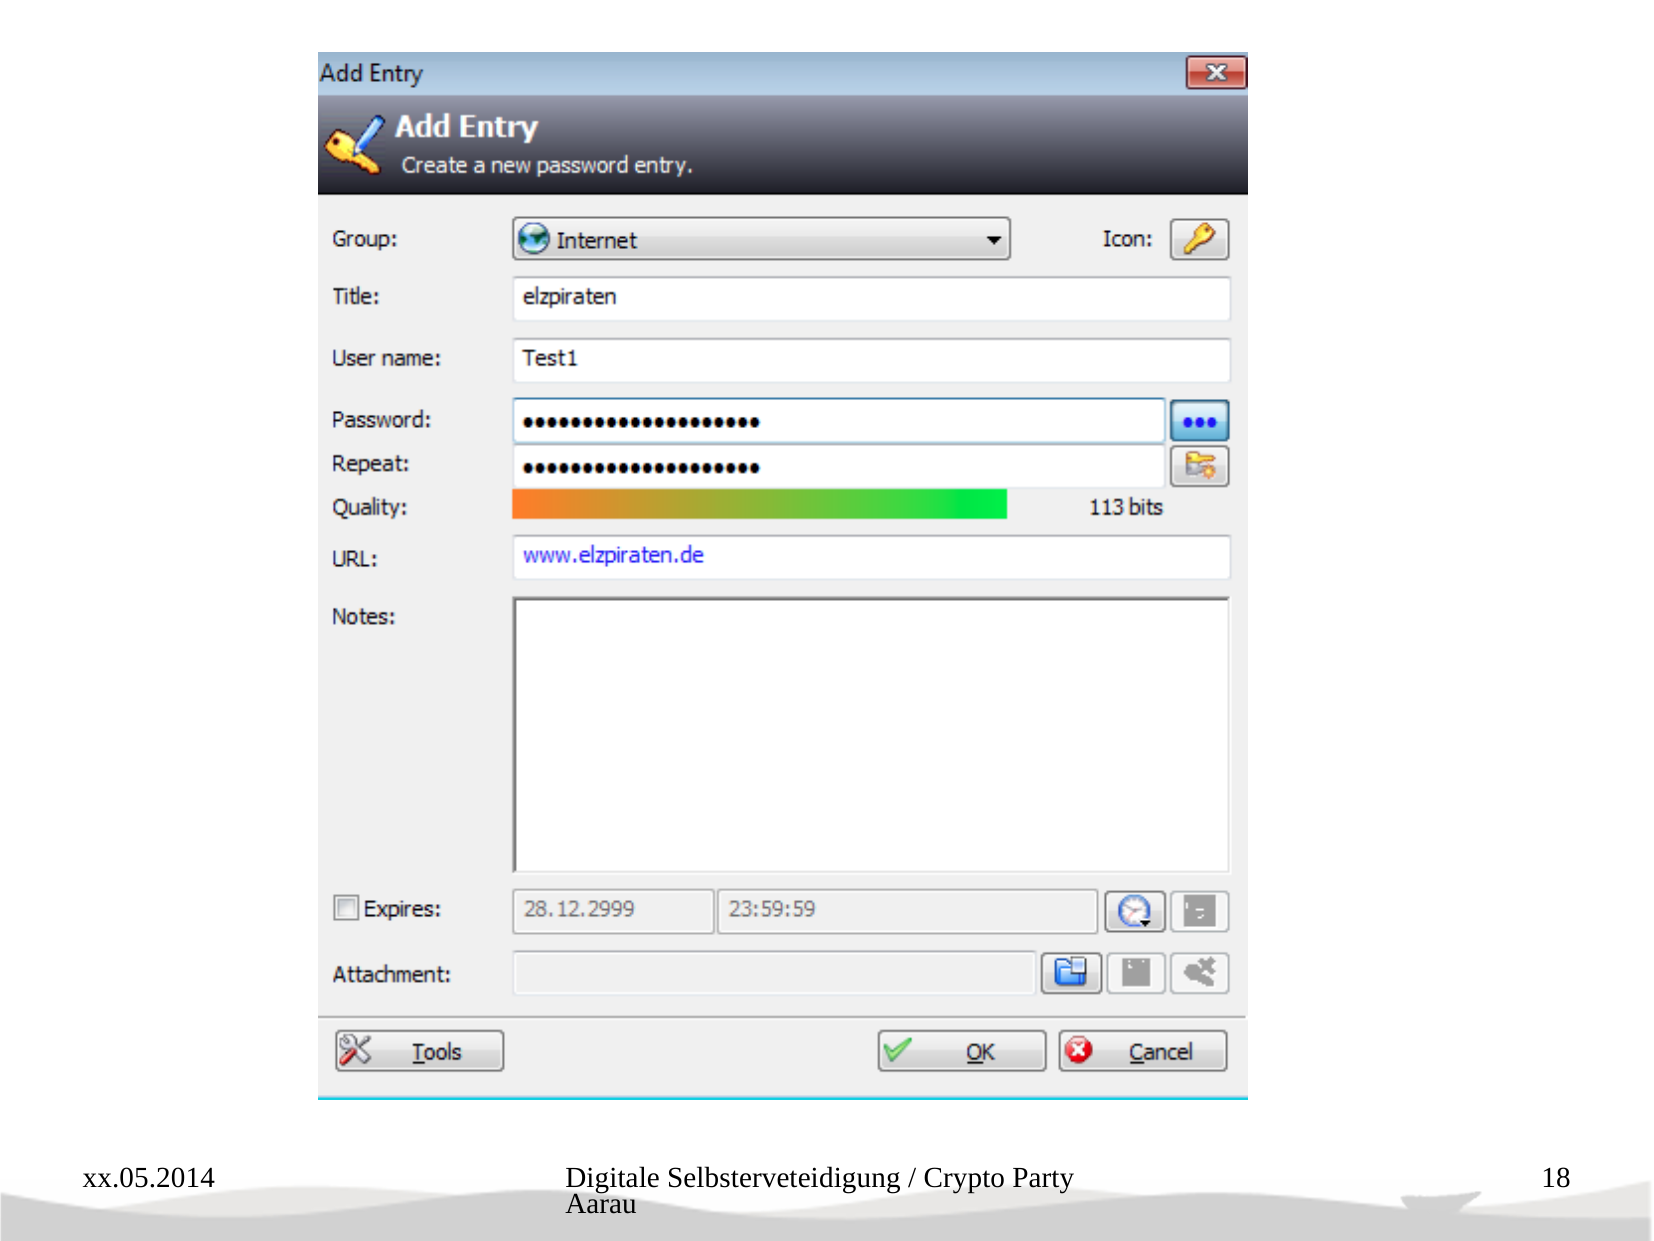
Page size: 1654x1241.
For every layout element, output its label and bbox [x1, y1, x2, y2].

picture [318, 52, 1248, 1100]
picture [994, 1179, 1001, 1186]
picture [0, 1179, 1654, 1241]
picture [1560, 1179, 1567, 1186]
picture [174, 1179, 181, 1186]
picture [972, 1179, 978, 1186]
picture [123, 1179, 130, 1186]
picture [823, 1179, 829, 1186]
picture [860, 1179, 866, 1186]
picture [708, 1179, 715, 1186]
picture [571, 1179, 582, 1186]
